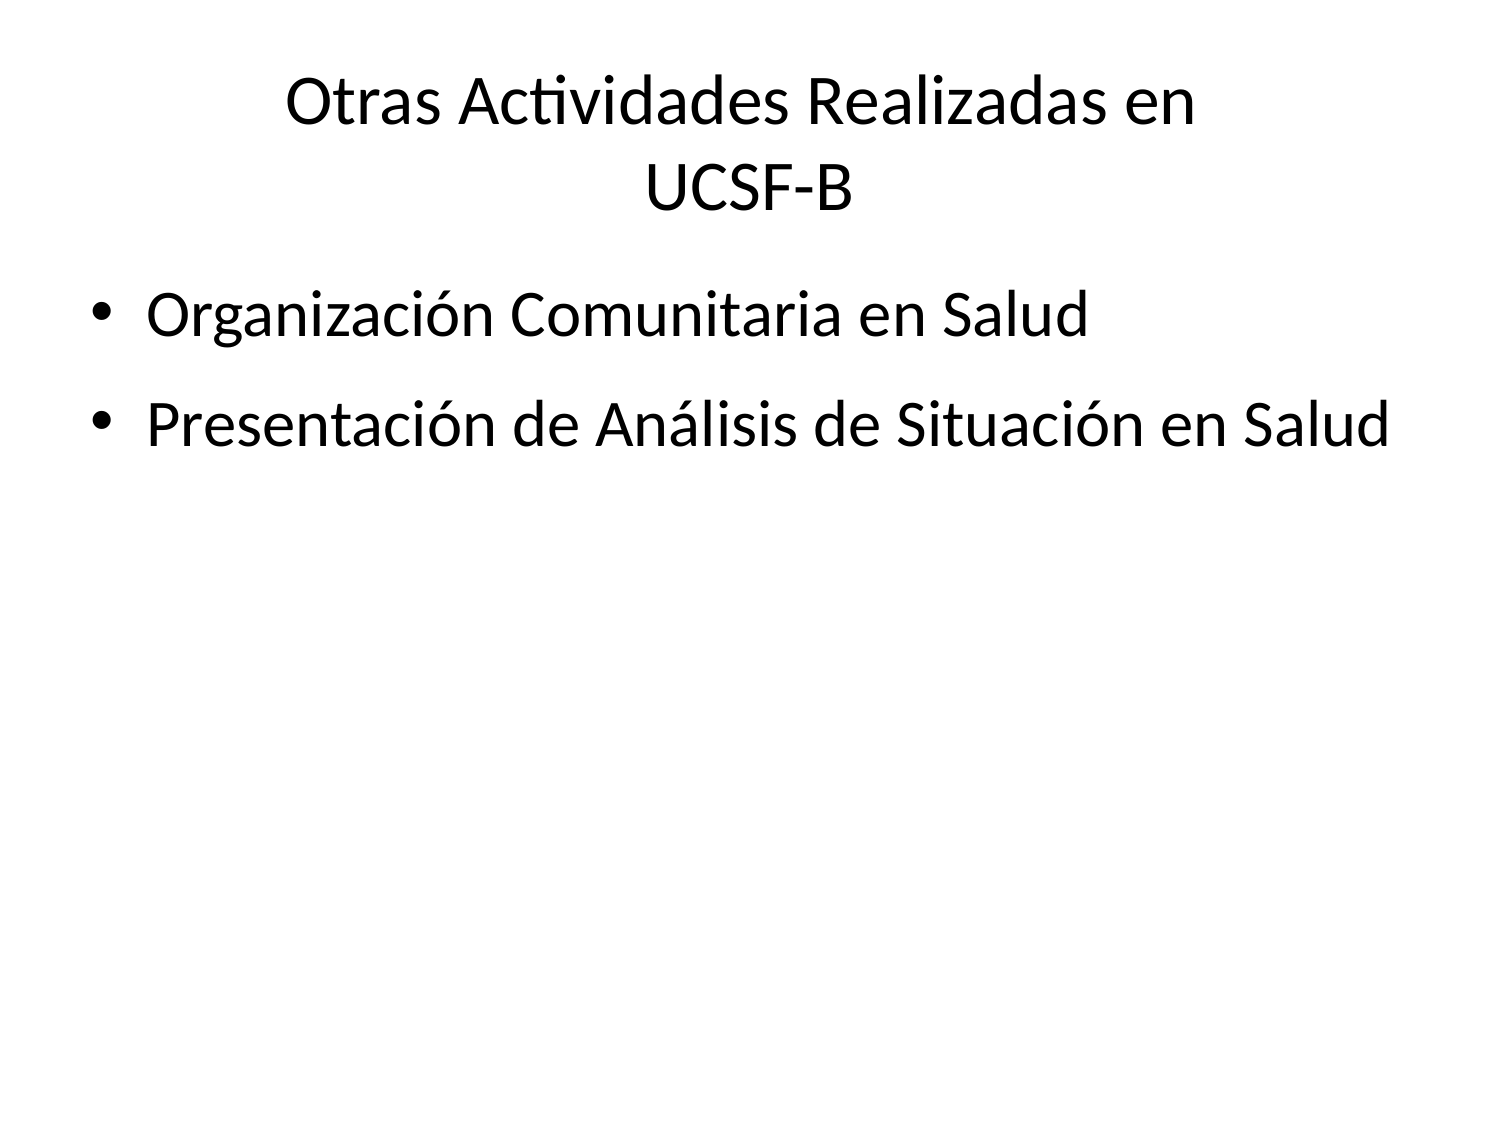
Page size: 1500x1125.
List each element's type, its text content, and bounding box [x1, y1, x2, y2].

list Organización Comunitaria en Salud Presentación de Análisis de Situación en Salud [75, 262, 1425, 1005]
title Otras Actividades Realizadas en UCSF-B [75, 45, 1425, 233]
